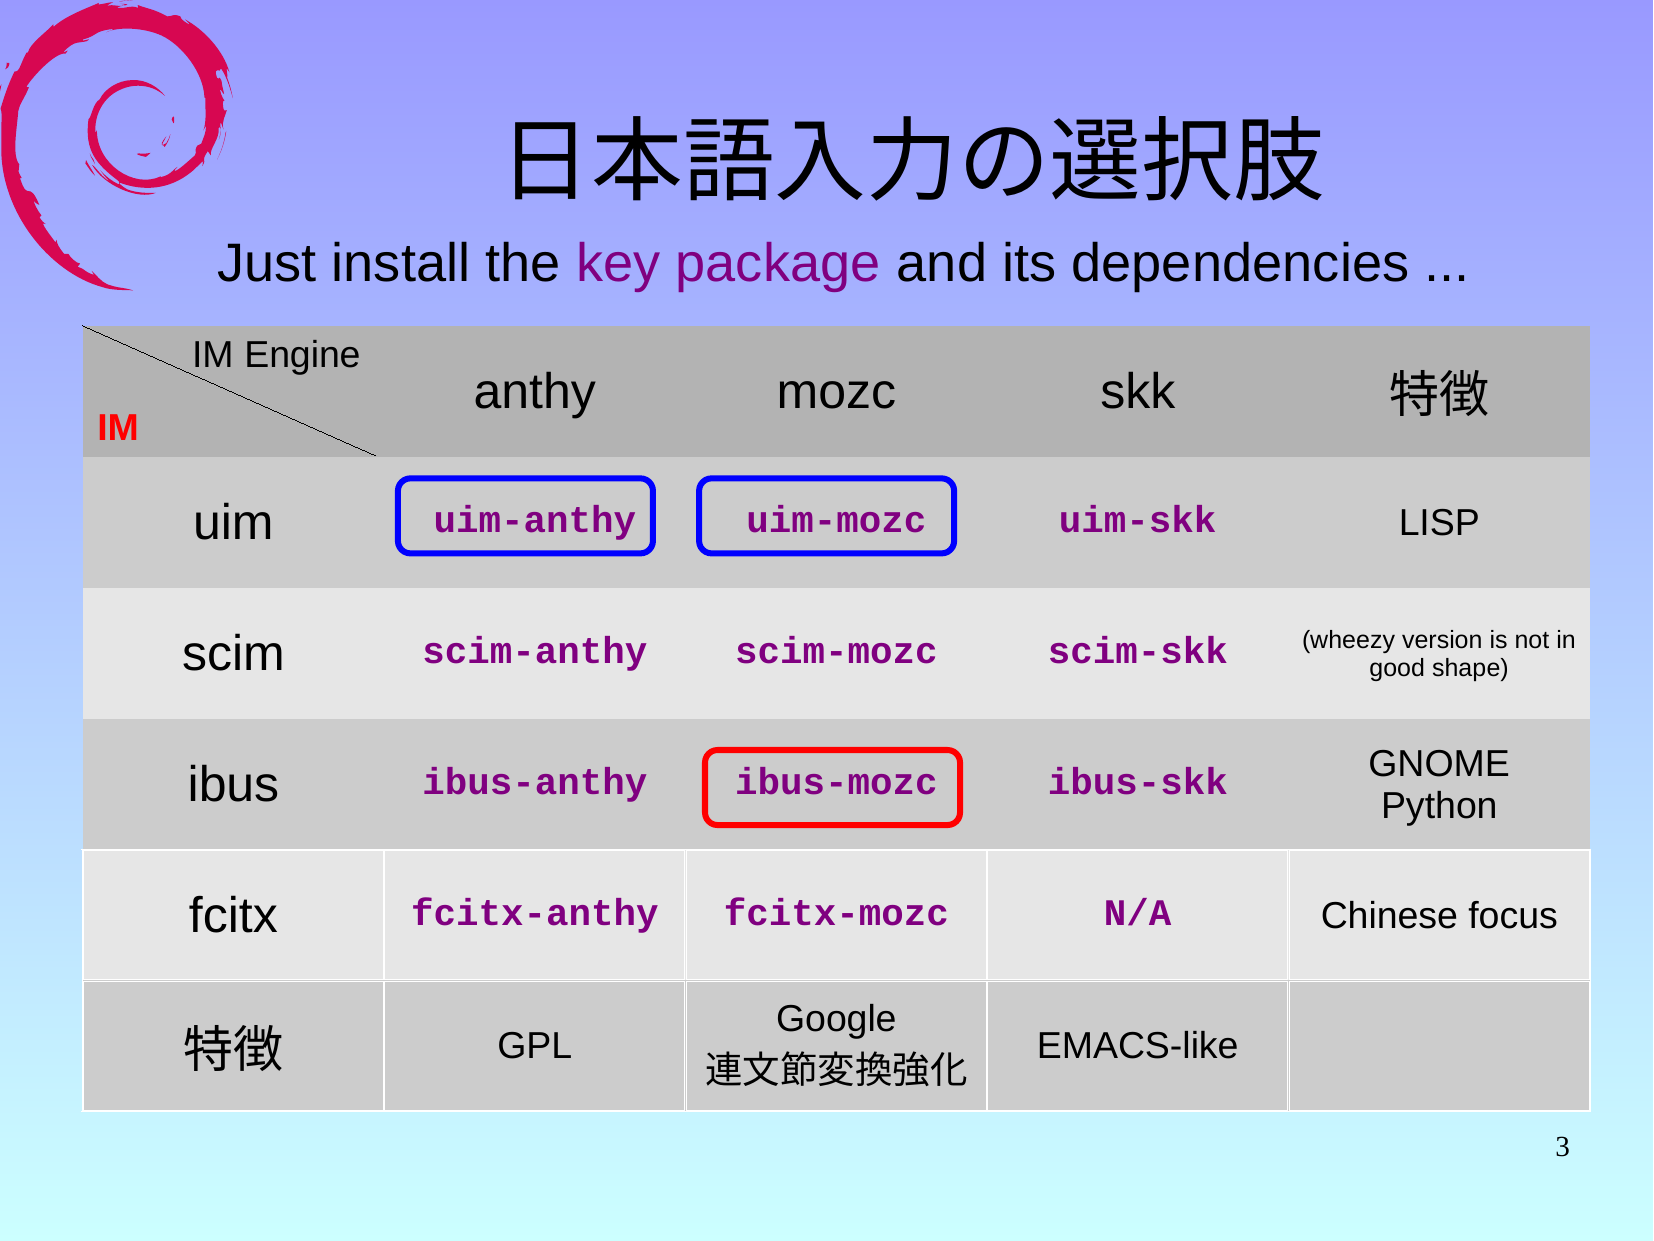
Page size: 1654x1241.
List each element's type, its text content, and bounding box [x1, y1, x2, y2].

table_cell uim-anthy [384, 457, 686, 588]
table_cell scim-mozc [686, 588, 987, 719]
table_header 特徴 [1289, 326, 1590, 457]
table_cell EMACS-like [988, 982, 1287, 1110]
table_cell uim-skk [987, 457, 1289, 588]
table_cell N/A [988, 851, 1287, 979]
table_cell fcitx-mozc [687, 851, 986, 979]
table_header mozc [686, 326, 987, 457]
table_cell ibus-mozc [686, 719, 987, 849]
table_header [83, 326, 384, 457]
table_cell ibus-skk [987, 719, 1289, 849]
table_cell Google 連文節変換強化 [687, 982, 986, 1110]
table_cell uim [83, 457, 384, 588]
table_cell LISP [1289, 457, 1590, 588]
table_cell fcitx-anthy [385, 851, 684, 979]
table_cell ibus-anthy [384, 719, 686, 849]
table_cell uim-mozc [686, 457, 987, 588]
table_header anthy [384, 326, 686, 457]
text_box Just install the key package and its dependencies ... [202, 224, 1486, 301]
table_cell [1290, 982, 1589, 1110]
table_cell ibus [83, 719, 384, 849]
table_cell GNOME Python [1289, 719, 1590, 849]
text_box IM Engine [177, 325, 376, 383]
table_cell fcitx [84, 851, 383, 979]
title 日本語入力の選択肢 [255, 49, 1571, 257]
table_cell (wheezy version is not in good shape) [1289, 588, 1590, 719]
table_cell Chinese focus [1290, 851, 1589, 979]
table_cell scim [83, 588, 384, 719]
table_header skk [987, 326, 1289, 457]
table_cell scim-anthy [384, 588, 686, 719]
table_cell 特徴 [84, 982, 383, 1110]
table_cell scim-skk [987, 588, 1289, 719]
table_cell GPL [385, 982, 684, 1110]
text_box IM [82, 398, 155, 456]
